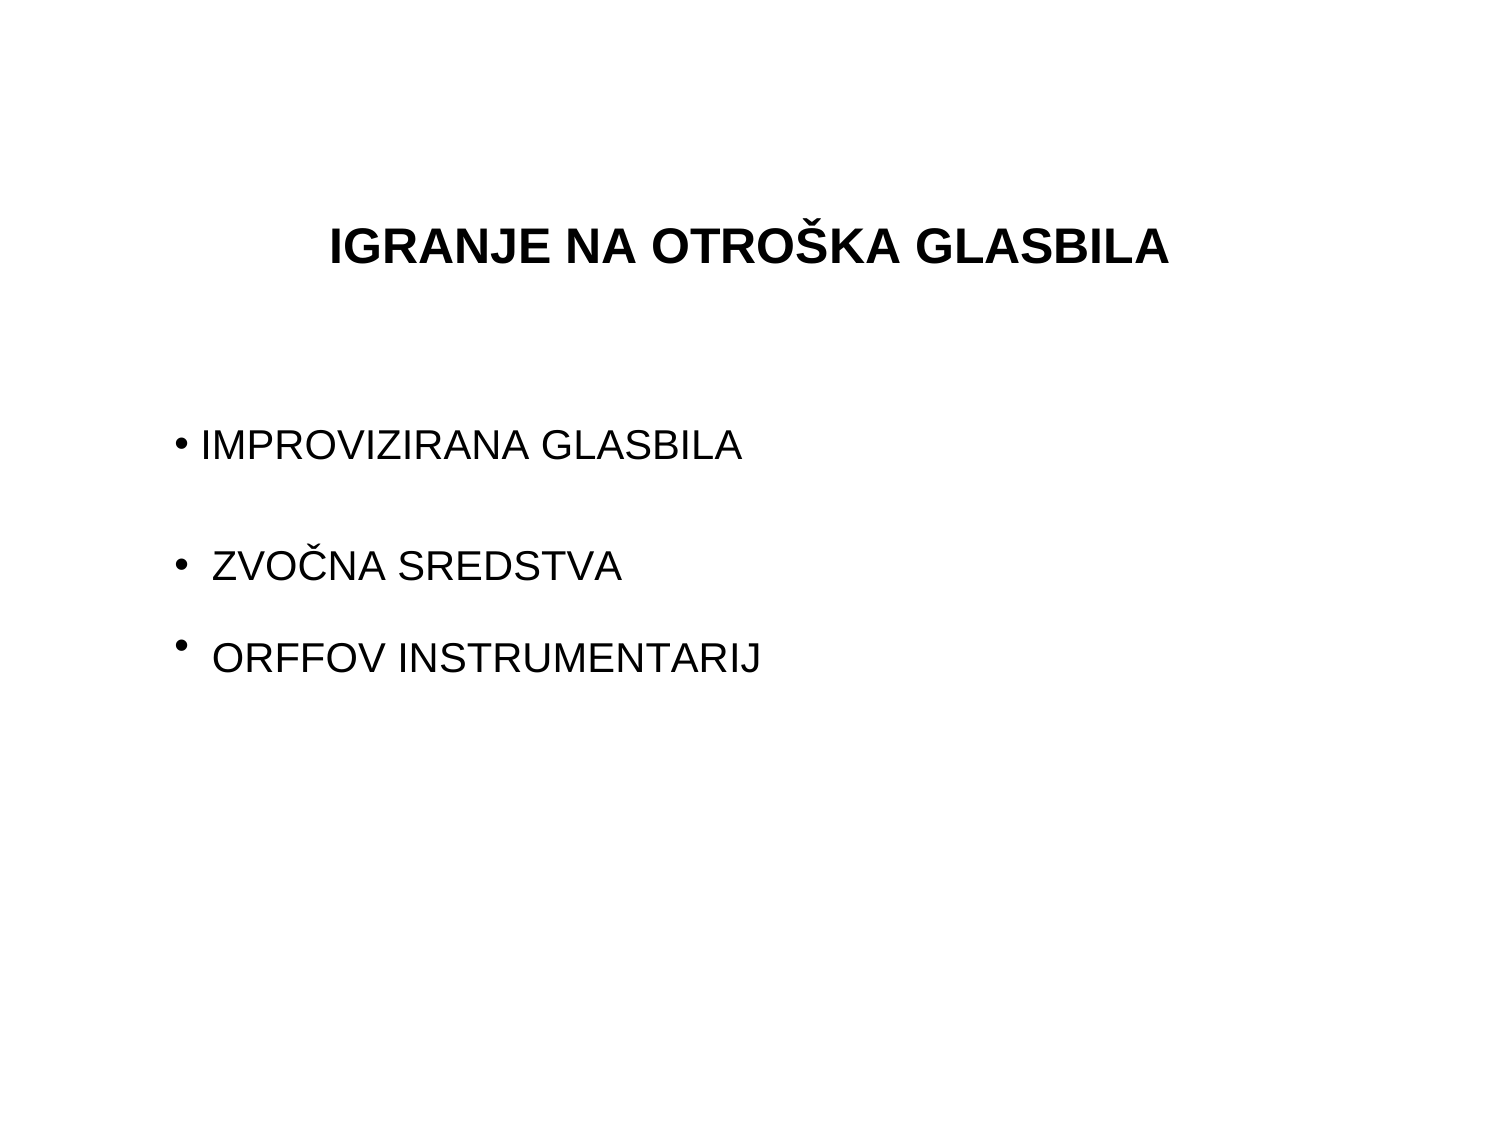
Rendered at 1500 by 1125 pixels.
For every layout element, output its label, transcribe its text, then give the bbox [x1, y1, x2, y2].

text_box IMPROVIZIRANA GLASBILA ZVOČNA SREDSTVA ORFFOV INSTRUMENTARIJ [159, 350, 1353, 926]
title IGRANJE NA OTROŠKA GLASBILA [112, 137, 1388, 351]
